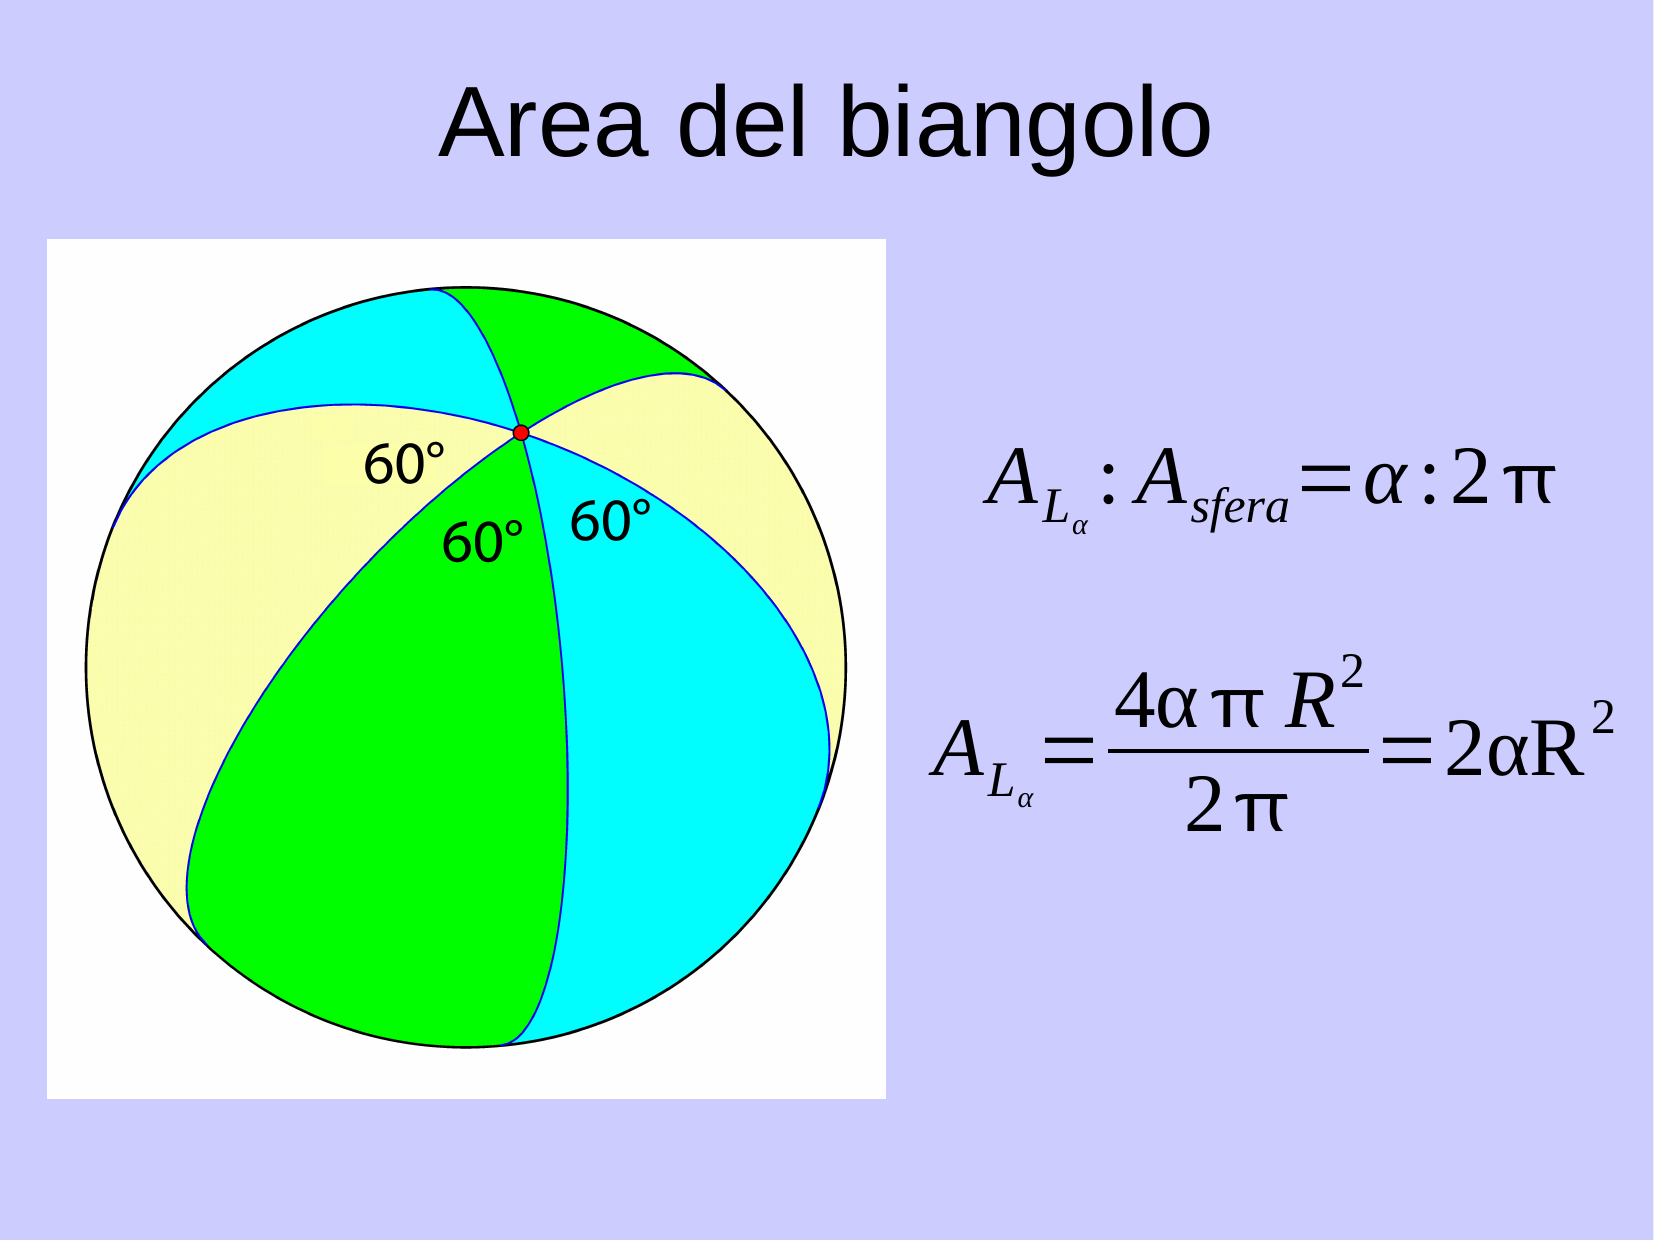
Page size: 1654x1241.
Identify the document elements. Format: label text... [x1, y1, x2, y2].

text_box Area del biangolo [423, 59, 1231, 186]
picture [47, 239, 886, 1099]
chart [919, 428, 1623, 851]
